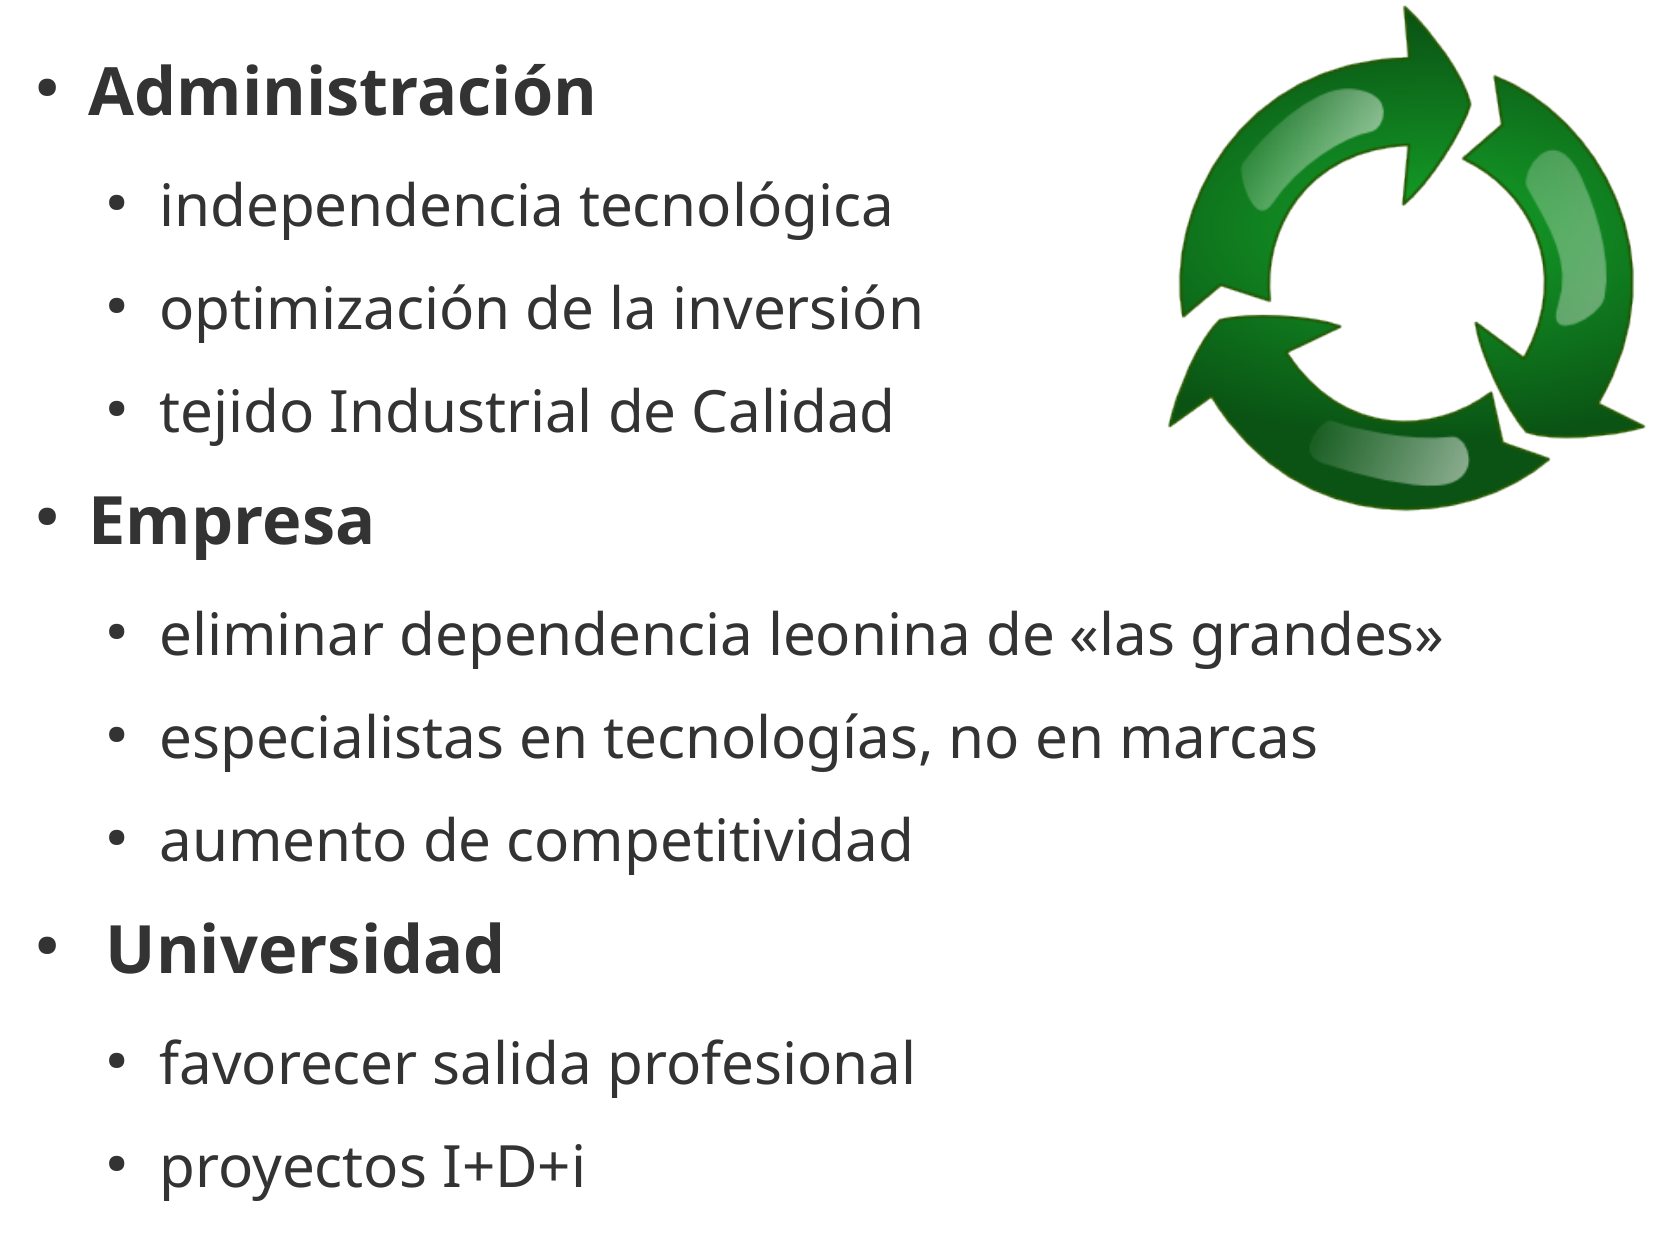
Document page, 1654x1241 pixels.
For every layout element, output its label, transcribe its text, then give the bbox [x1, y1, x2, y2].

list Administración independencia tecnológica optimización de la inversión tejido Industrial de Calidad Empresa eliminar dependencia leonina de «las grandes» especialistas en tecnologías, no en marcas aumento de competitividad Universidad favorecer salida profesional proyectos I+D+i [17, 44, 1506, 1108]
picture [1151, 0, 1654, 517]
